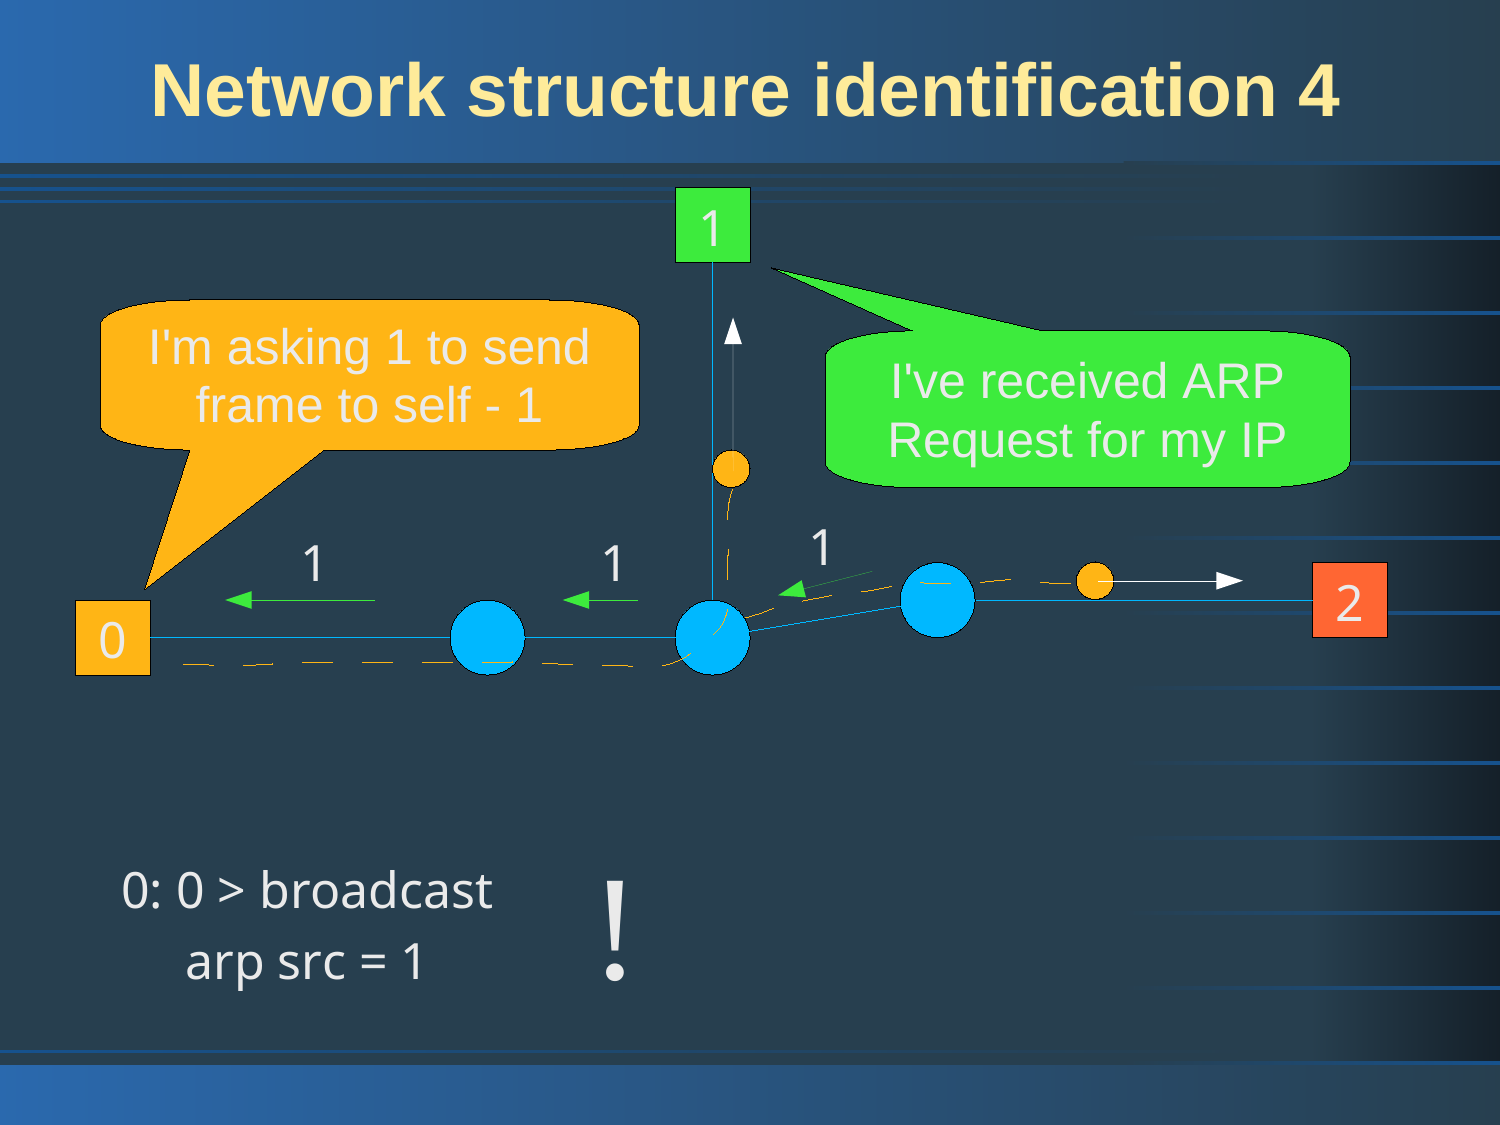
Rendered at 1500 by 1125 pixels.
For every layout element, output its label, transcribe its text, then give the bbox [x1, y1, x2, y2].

text_box I've received ARP Request for my IP [771, 267, 1351, 488]
text_box 0 [75, 600, 151, 676]
text_box ! [590, 837, 639, 1004]
text_box [900, 562, 976, 638]
text_box I'm asking 1 to send frame to self - 1 [100, 299, 640, 590]
text_box [675, 600, 751, 676]
text_box 1 [600, 525, 633, 596]
text_box 1 [808, 508, 847, 580]
text_box 1 [300, 525, 333, 596]
text_box 1 [675, 187, 751, 263]
text_box [1076, 561, 1114, 600]
text_box [712, 449, 751, 488]
text_box 2 [1312, 562, 1388, 638]
text_box [450, 600, 526, 676]
text_box 0: 0 > broadcast arp src = 1 [121, 851, 555, 996]
title Network structure identification 4 [83, 24, 1409, 151]
